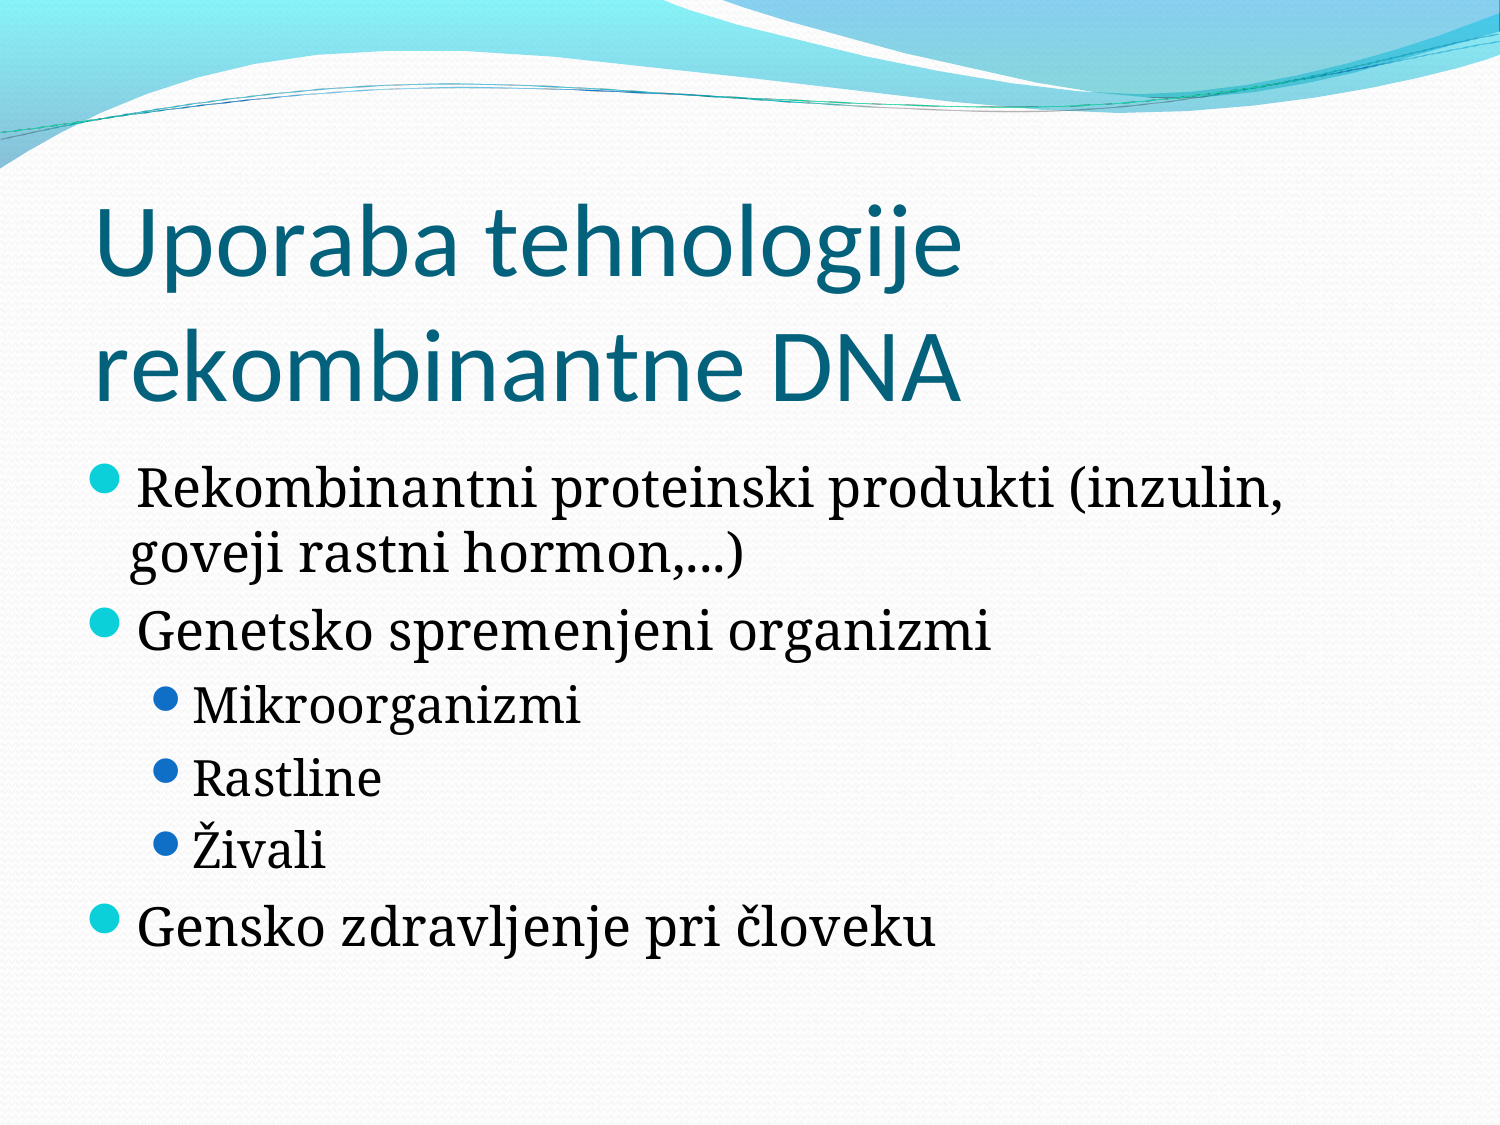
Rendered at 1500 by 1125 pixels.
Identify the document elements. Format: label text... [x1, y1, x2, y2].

picture [0, 0, 1500, 1125]
title Uporaba tehnologije rekombinantne DNA [93, 164, 1444, 422]
list Rekombinantni proteinski produkti (inzulin, goveji rastni hormon,...) Genetsko spremenjeni organizmi Mikroorganizmi Rastline Živali Gensko zdravljenje pri človeku [70, 445, 1421, 1085]
